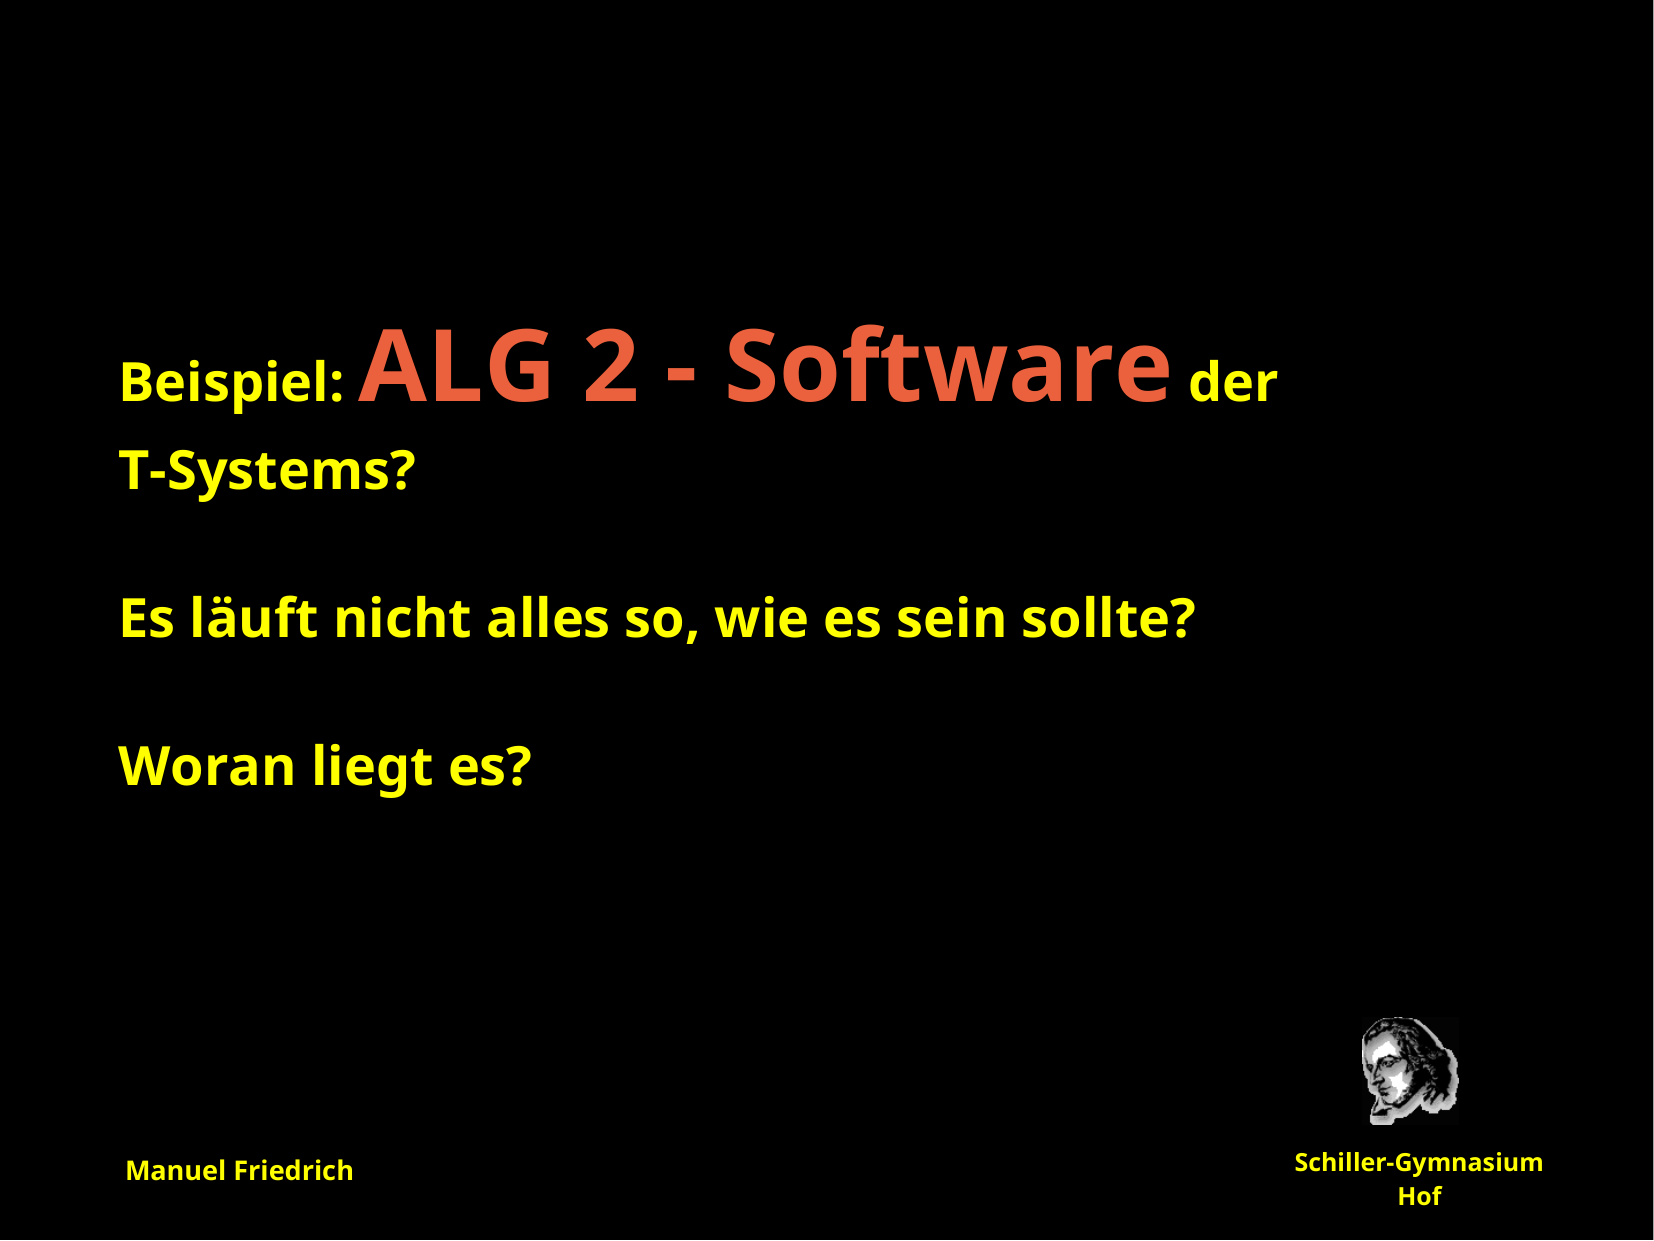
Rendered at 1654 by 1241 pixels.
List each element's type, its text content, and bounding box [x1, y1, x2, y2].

picture [1362, 1017, 1459, 1125]
text_box Manuel Friedrich [124, 1151, 357, 1185]
text_box Beispiel: ALG 2 - Software der T-Systems? Es läuft nicht alles so, wie es sein sollte? Woran liegt es? [118, 294, 1488, 886]
text_box Schiller-Gymnasium Hof [1294, 1145, 1549, 1206]
